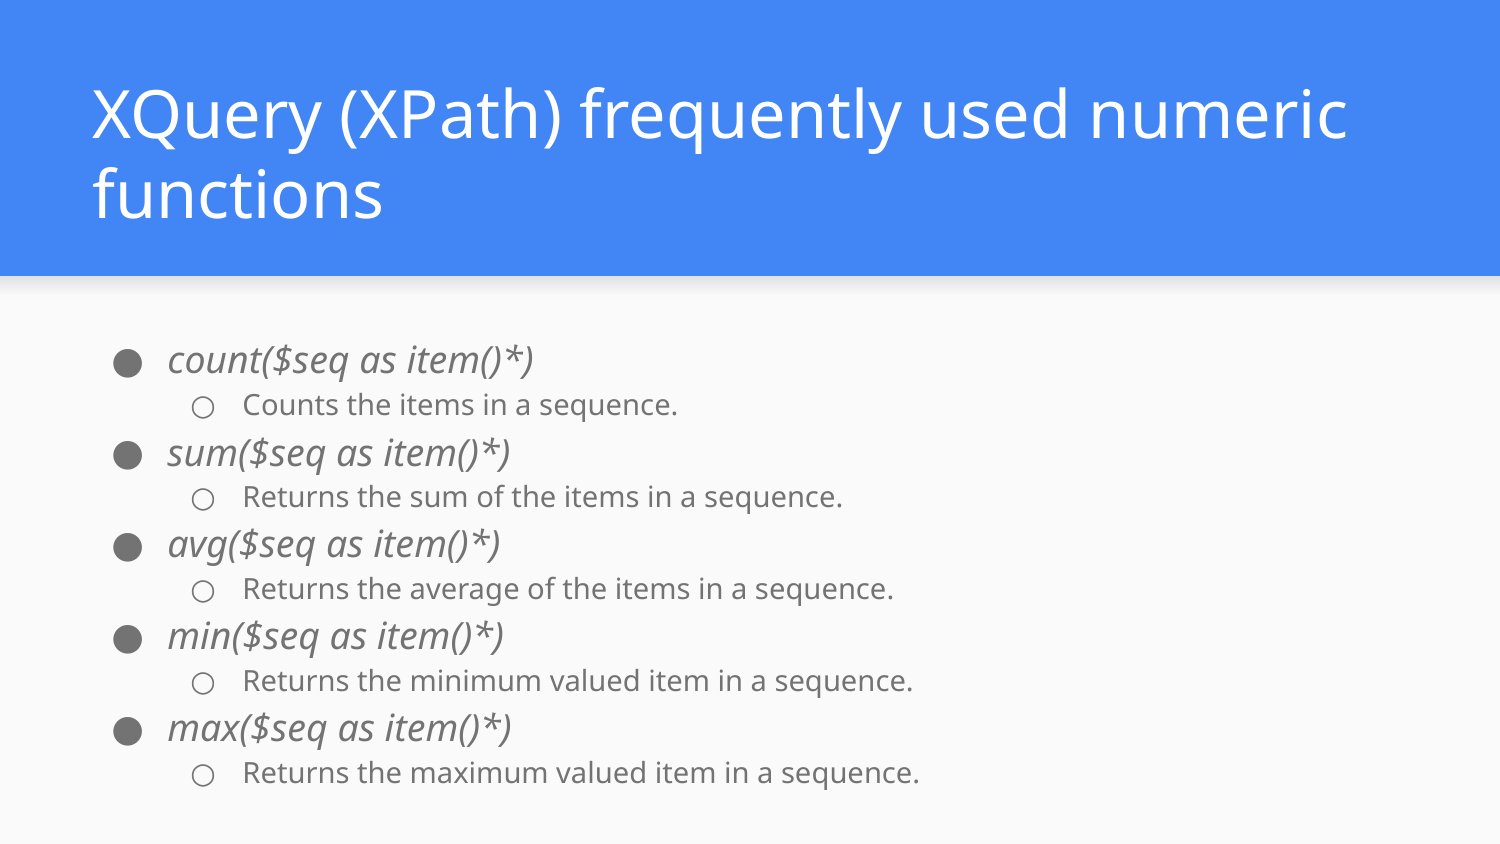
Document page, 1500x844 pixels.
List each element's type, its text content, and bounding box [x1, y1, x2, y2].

list count($seq as item()*) Counts the items in a sequence. sum($seq as item()*) Returns the sum of the items in a sequence. avg($seq as item()*) Returns the average of the items in a sequence. min($seq as item()*) Returns the minimum valued item in a sequence. max($seq as item()*) Returns the maximum valued item in a sequence. [77, 314, 1427, 760]
title XQuery (XPath) frequently used numeric functions [77, 121, 1427, 248]
